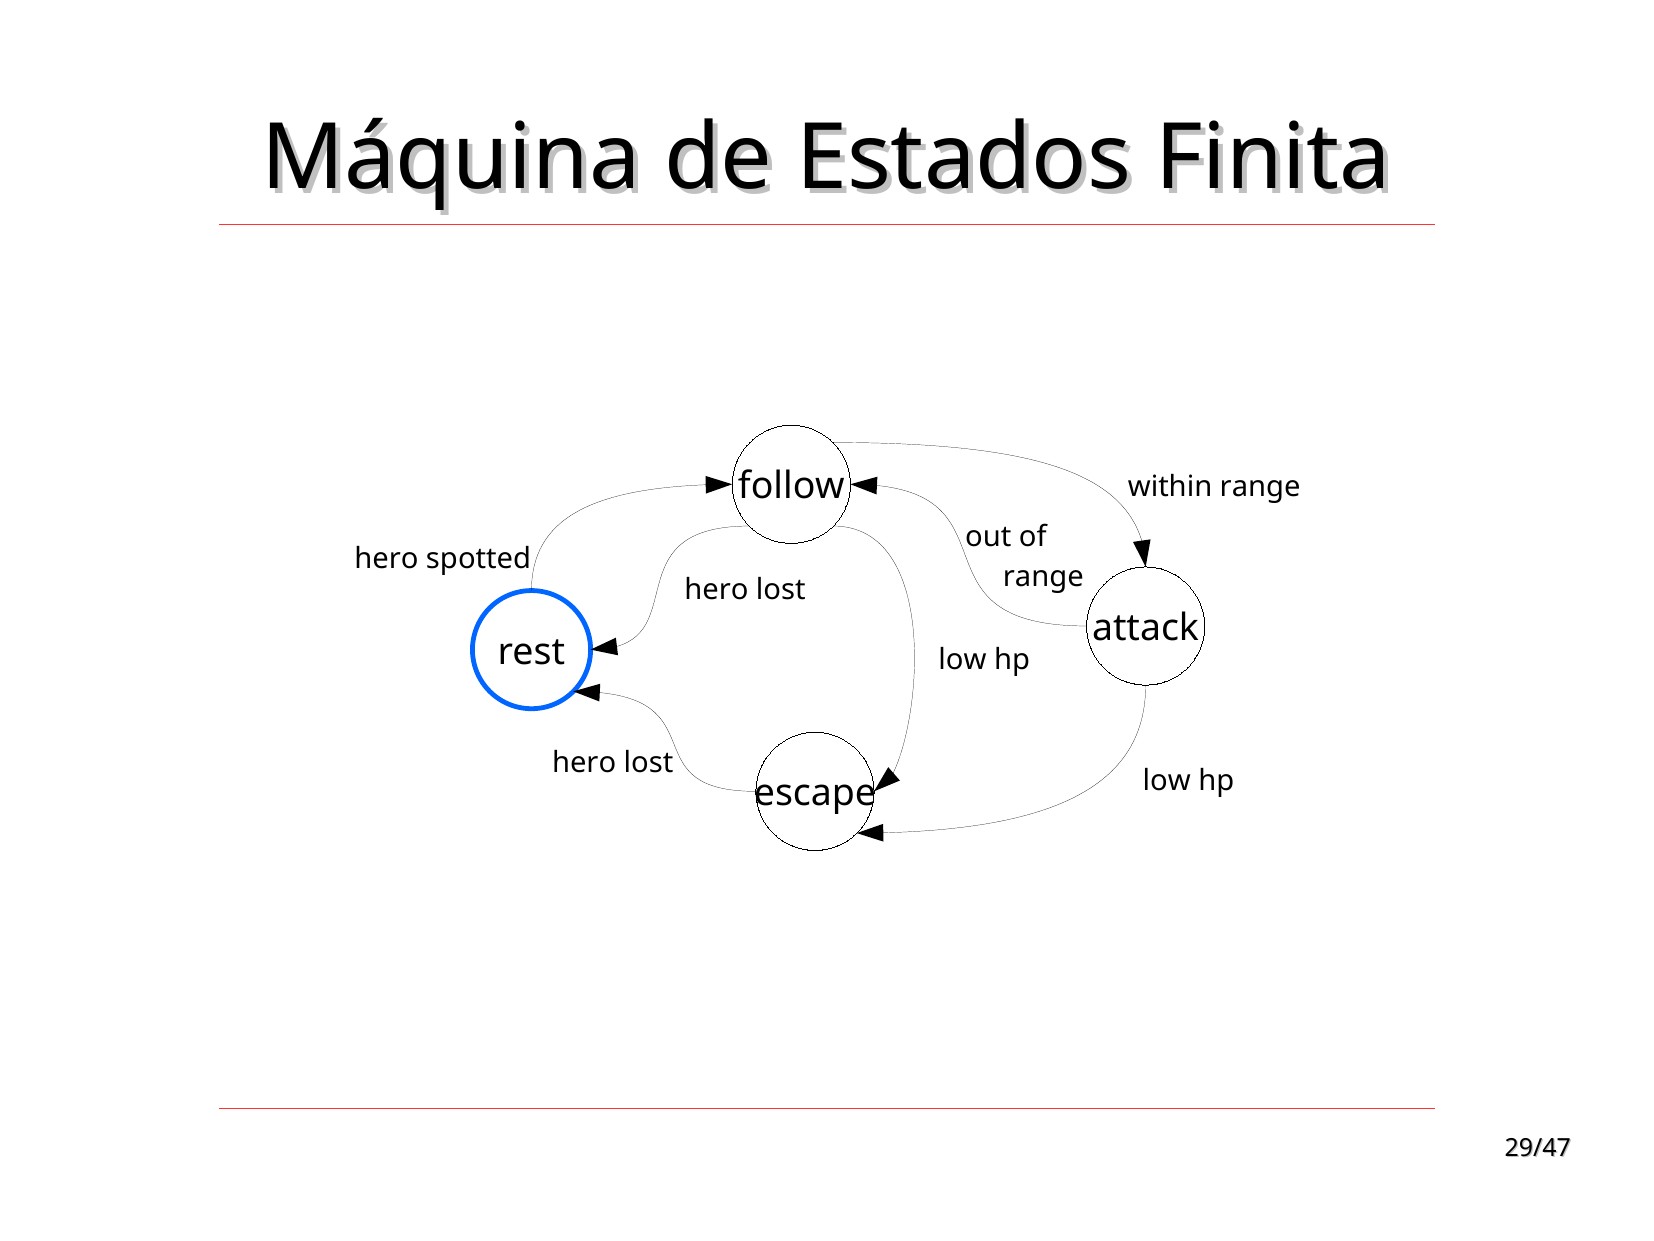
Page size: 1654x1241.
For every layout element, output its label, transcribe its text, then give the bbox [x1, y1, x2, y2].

text_box attack [1086, 566, 1205, 686]
text_box escape [755, 732, 875, 851]
text_box rest [472, 590, 591, 709]
text_box follow [732, 425, 851, 544]
title Máquina de Estados Finita [82, 49, 1571, 257]
